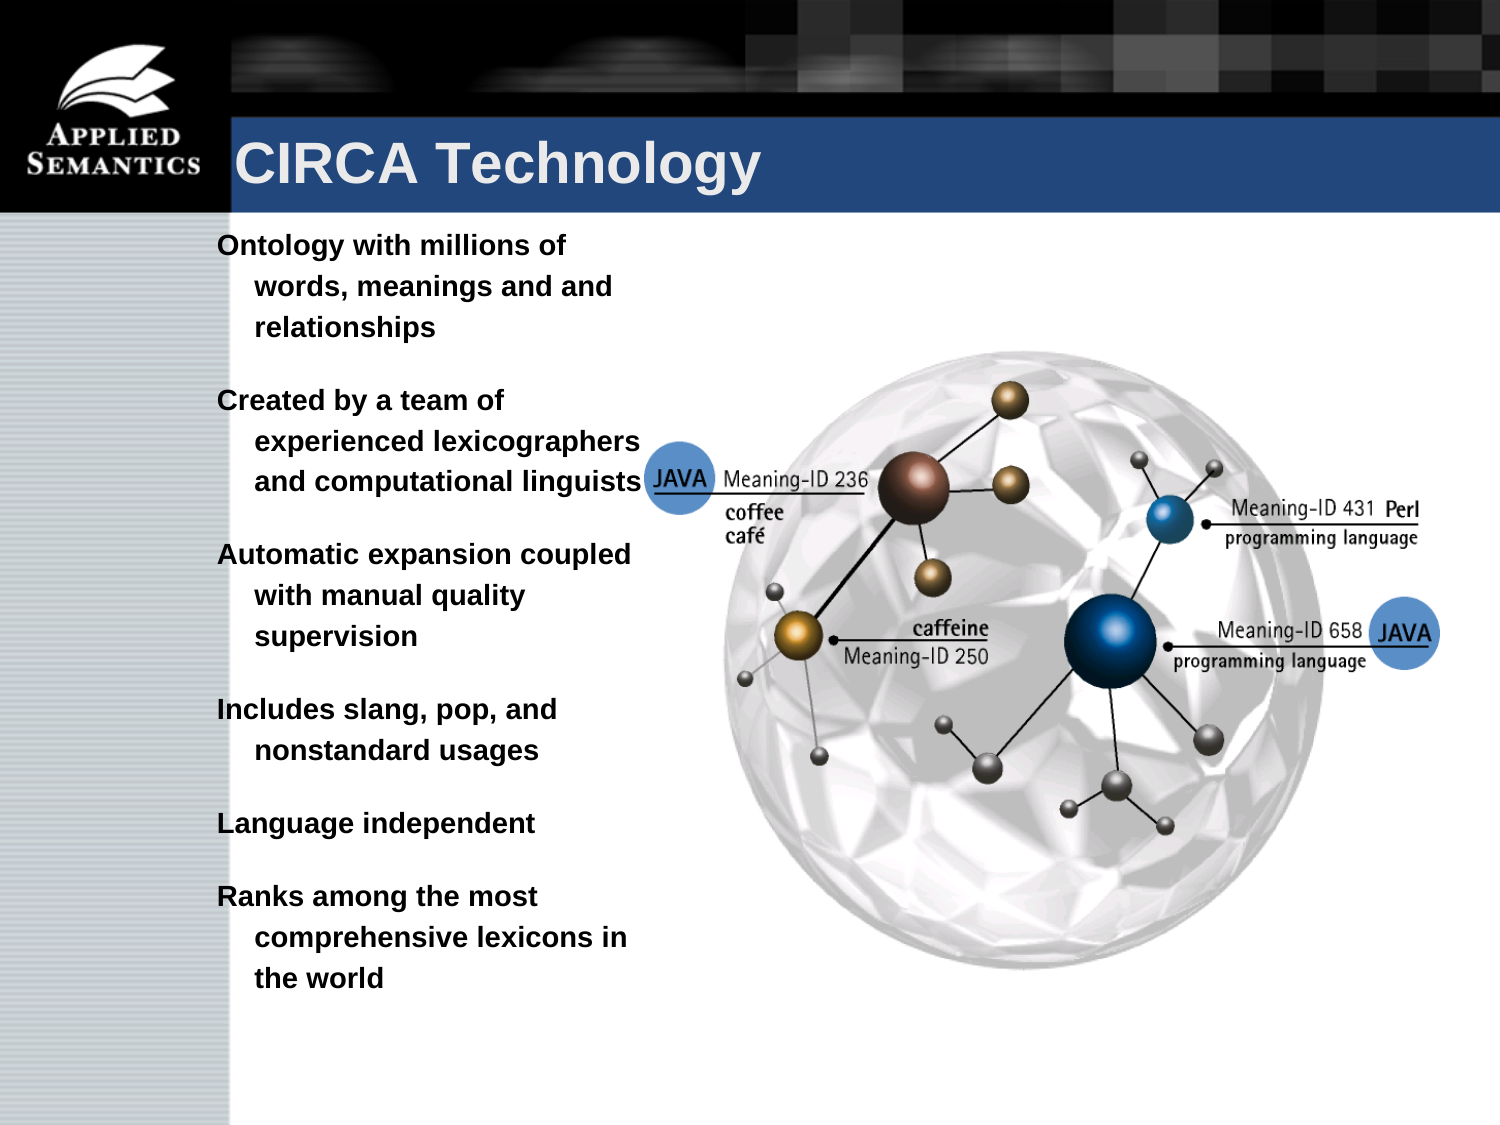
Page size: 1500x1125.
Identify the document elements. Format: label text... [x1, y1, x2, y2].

picture [0, 0, 1500, 1125]
text_box CIRCA Technology [214, 107, 1484, 196]
text_box Ontology with millions of words, meanings and and relationships Created by a team of experienced lexicographers and computational linguists Automatic expansion coupled with manual quality supervision Includes slang, pop, and nonstandard usages Language independent Ranks among the most comprehensive lexicons in the world [202, 213, 680, 1092]
